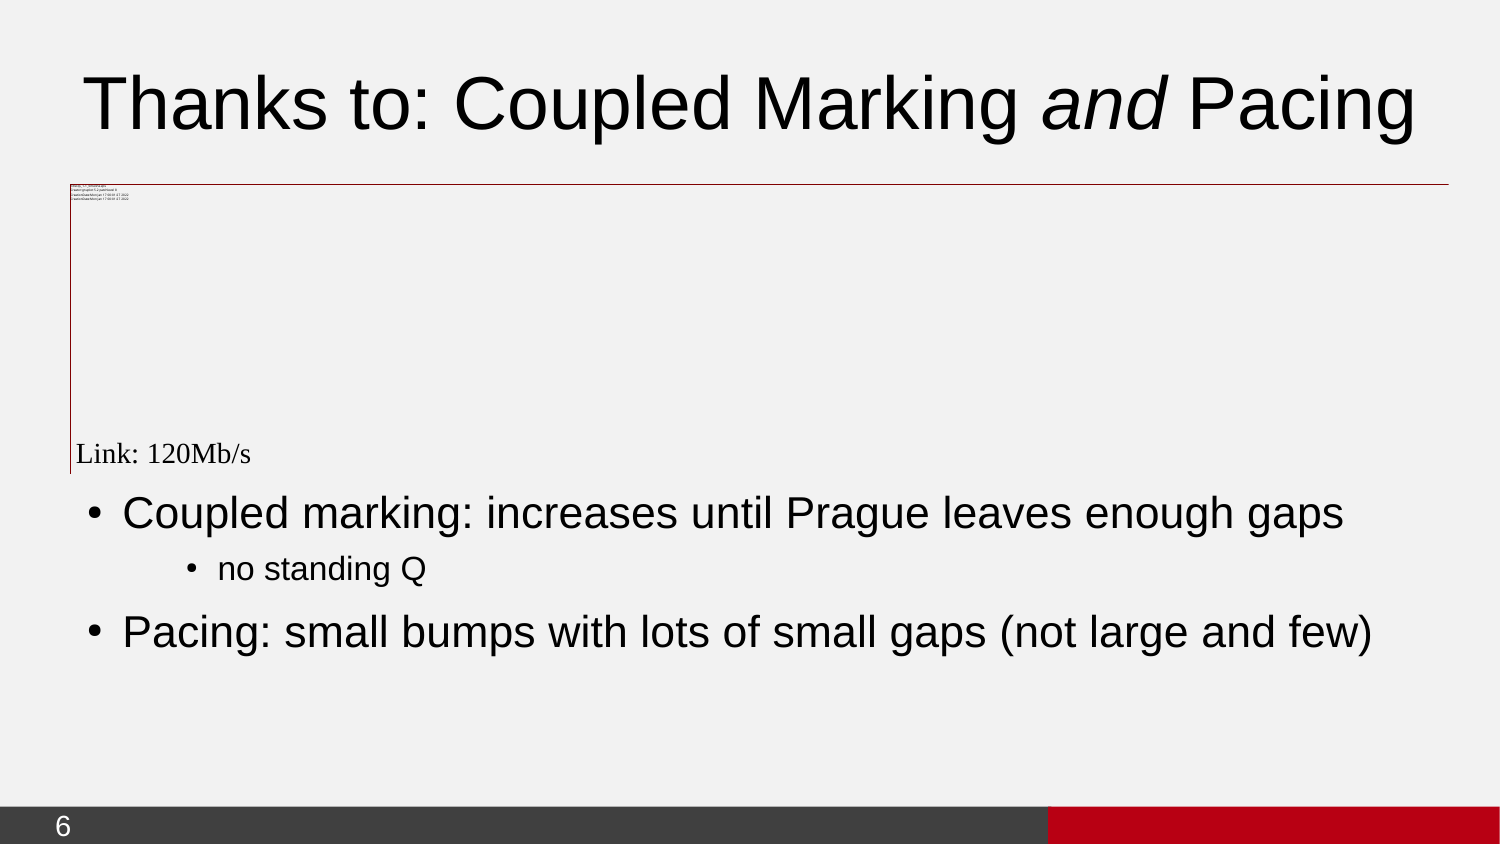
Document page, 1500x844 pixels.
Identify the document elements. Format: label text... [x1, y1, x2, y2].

text_box Link: 120Mb/s [61, 430, 267, 478]
title Thanks to: Coupled Marking and Pacing [75, 33, 1425, 175]
picture [69, 184, 1449, 474]
list Coupled marking: increases until Prague leaves enough gaps no standing Q Pacing: small bumps with lots of small gaps (not large and few) [75, 488, 1425, 696]
